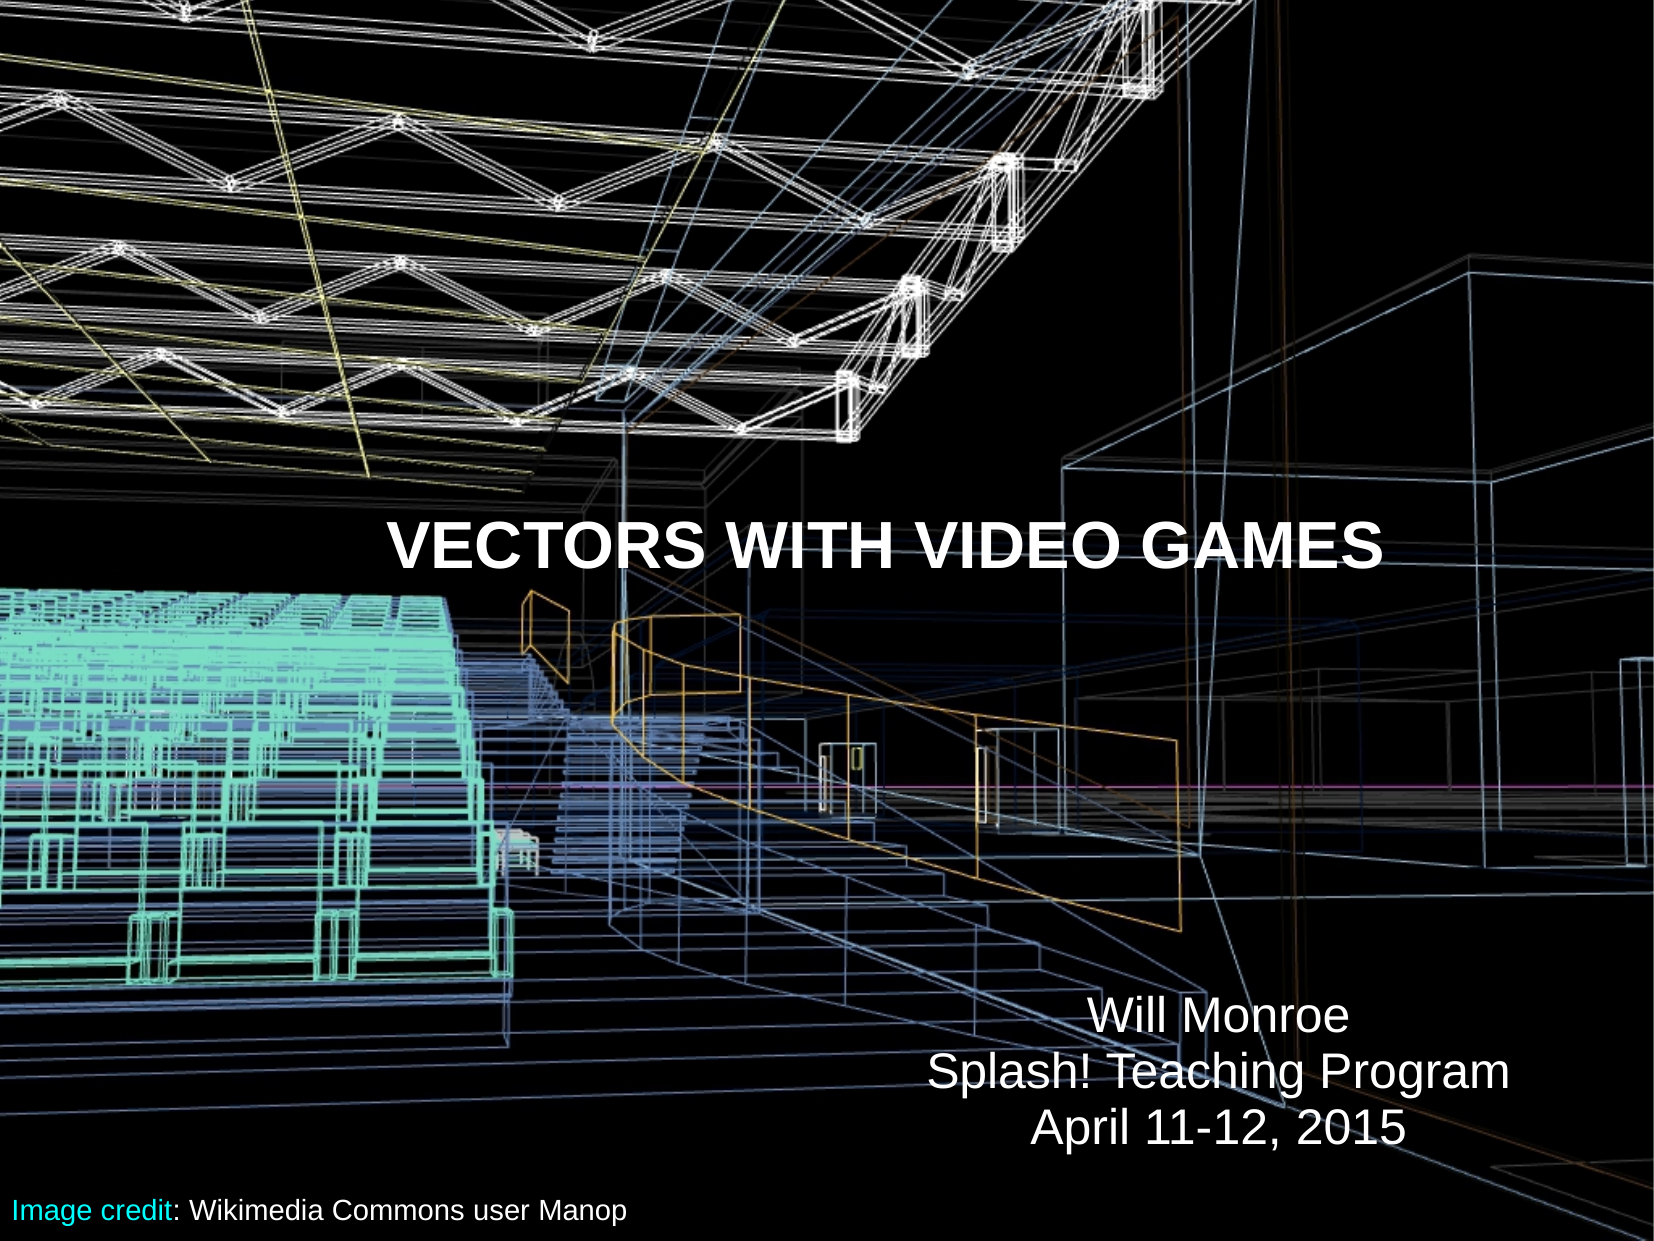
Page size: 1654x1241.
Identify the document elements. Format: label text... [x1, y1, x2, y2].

text_box Will Monroe Splash! Teaching Program April 11-12, 2015 [899, 980, 1538, 1165]
picture [0, 0, 1654, 1241]
subtitle VECTORS WITH VIDEO GAMES [141, 15, 1631, 1075]
text_box Image credit: Wikimedia Commons user Manop [0, 1186, 644, 1234]
